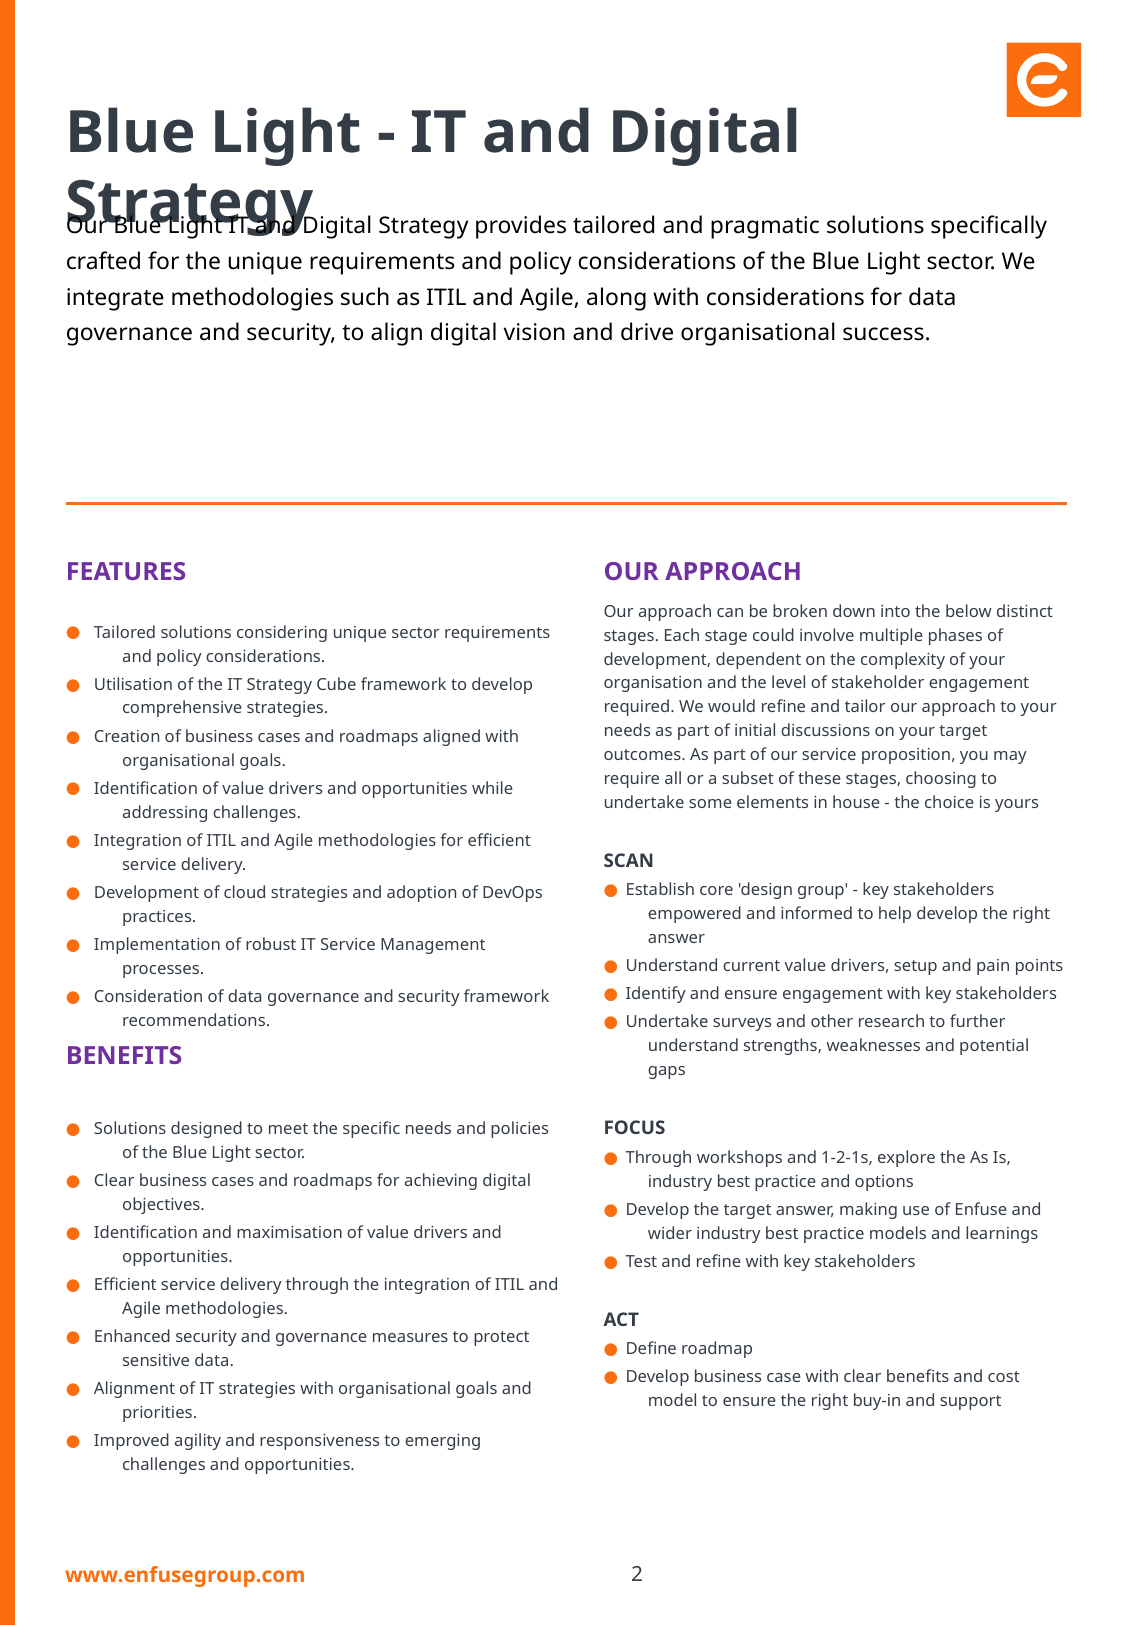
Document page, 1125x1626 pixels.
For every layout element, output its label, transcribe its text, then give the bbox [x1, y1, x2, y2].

text_box FEATURES [65, 542, 530, 594]
text_box Our Blue Light IT and Digital Strategy provides tailored and pragmatic solutions specifically crafted for the unique requirements and policy considerations of the Blue Light sector. We integrate methodologies such as ITIL and Agile, along with considerations for data governance and security, to align digital vision and drive organisational success. [65, 194, 1068, 297]
text_box Tailored solutions considering unique sector requirements and policy considerations. Utilisation of the IT Strategy Cube framework to develop comprehensive strategies. Creation of business cases and roadmaps aligned with organisational goals. Identification of value drivers and opportunities while addressing challenges. Integration of ITIL and Agile methodologies for efficient service delivery. Development of cloud strategies and adoption of DevOps practices. Implementation of robust IT Service Management processes. Consideration of data governance and security framework recommendations. BENEFITS Solutions designed to meet the specific needs and policies of the Blue Light sector. Clear business cases and roadmaps for achieving digital objectives. Identification and maximisation of value drivers and opportunities. Efficient service delivery through the integration of ITIL and Agile methodologies. Enhanced security and governance measures to protect sensitive data. Alignment of IT strategies with organisational goals and priorities. Improved agility and responsiveness to emerging challenges and opportunities. [65, 609, 563, 1506]
text_box Our approach can be broken down into the below distinct stages. Each stage could involve multiple phases of development, dependent on the complexity of your organisation and the level of stakeholder engagement required. We would refine and tailor our approach to your needs as part of initial discussions on your target outcomes. As part of our service proposition, you may require all or a subset of these stages, choosing to undertake some elements in house - the choice is yours SCAN Establish core 'design group' - key stakeholders empowered and informed to help develop the right answer Understand current value drivers, setup and pain points Identify and ensure engagement with key stakeholders Undertake surveys and other research to further understand strengths, weaknesses and potential gaps FOCUS Through workshops and 1-2-1s, explore the As Is, industry best practice and options Develop the target answer, making use of Enfuse and wider industry best practice models and learnings Test and refine with key stakeholders ACT Define roadmap Develop business case with clear benefits and cost model to ensure the right buy-in and support [603, 594, 1068, 1485]
text_box OUR APPROACH [603, 542, 1068, 594]
text_box Blue Light - IT and Digital Strategy [65, 86, 939, 189]
